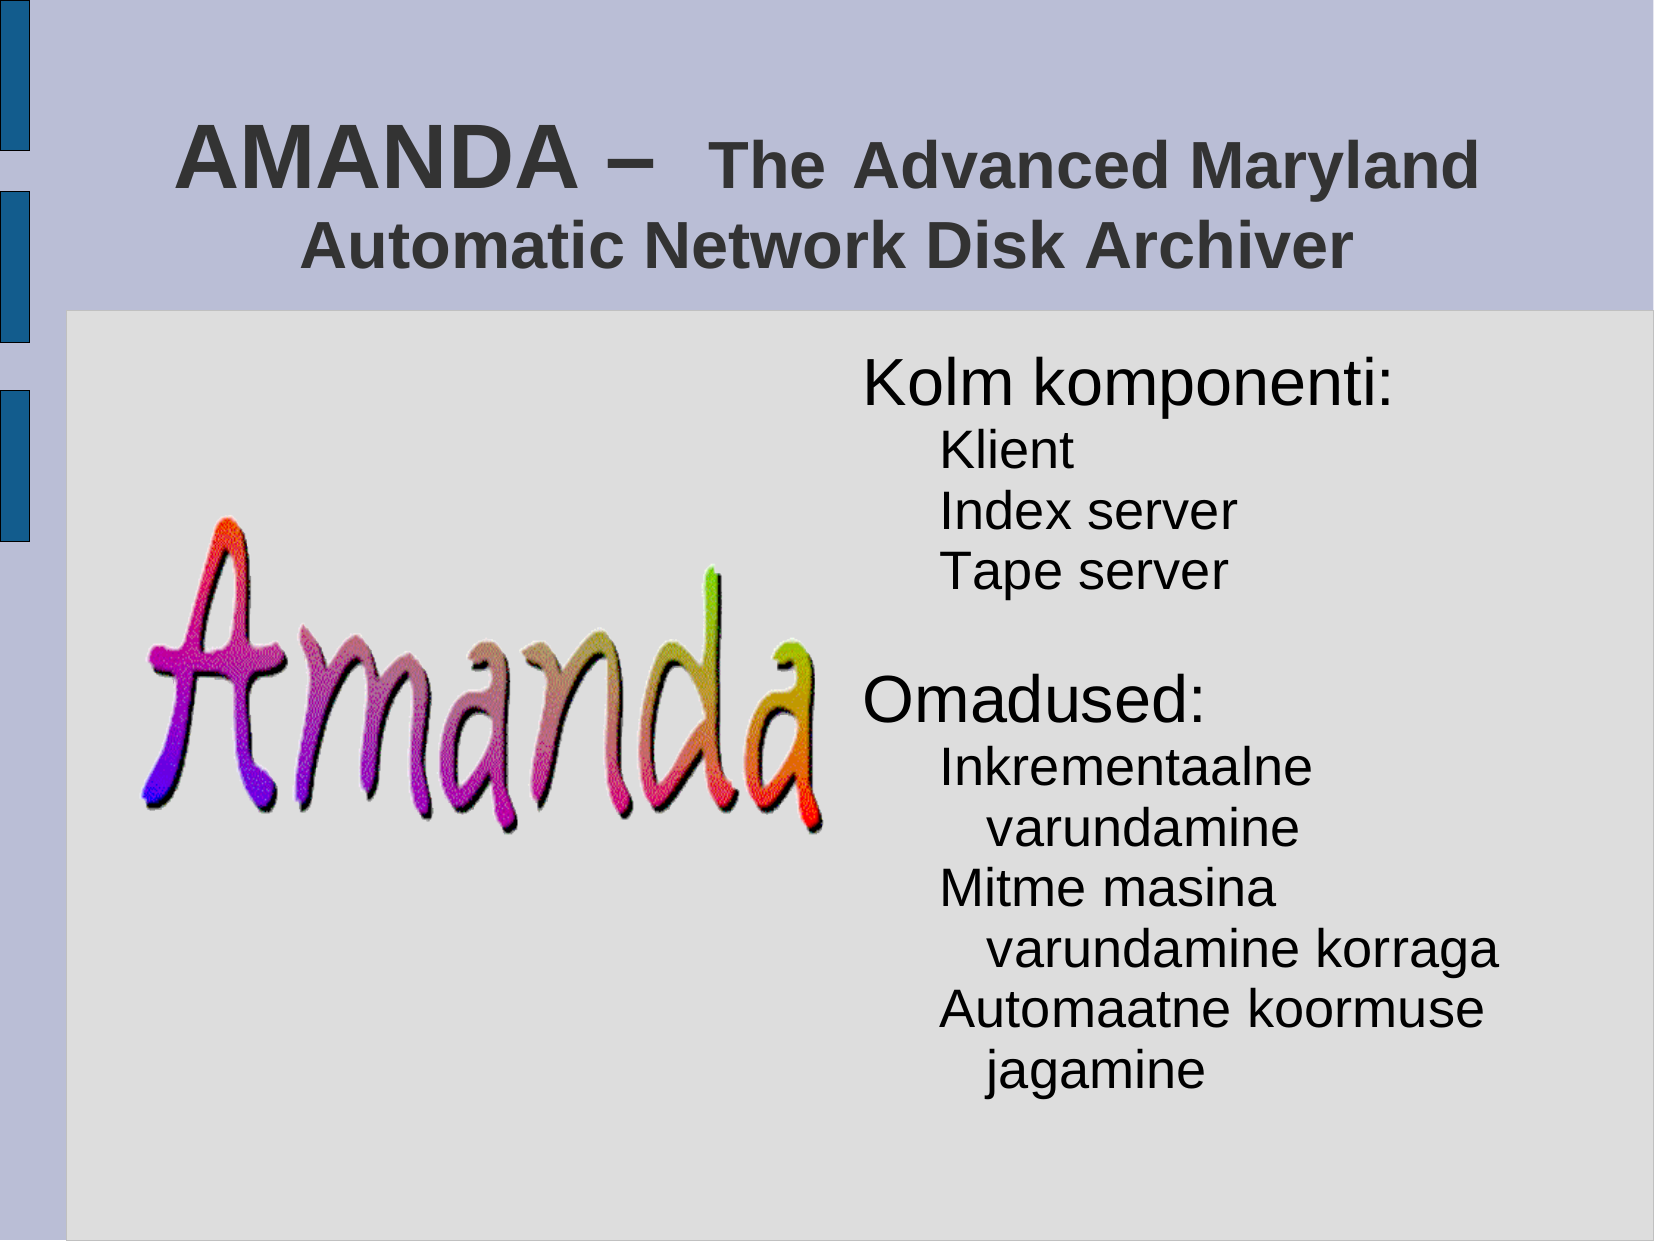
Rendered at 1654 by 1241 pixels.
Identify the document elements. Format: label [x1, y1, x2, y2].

picture [137, 508, 827, 839]
